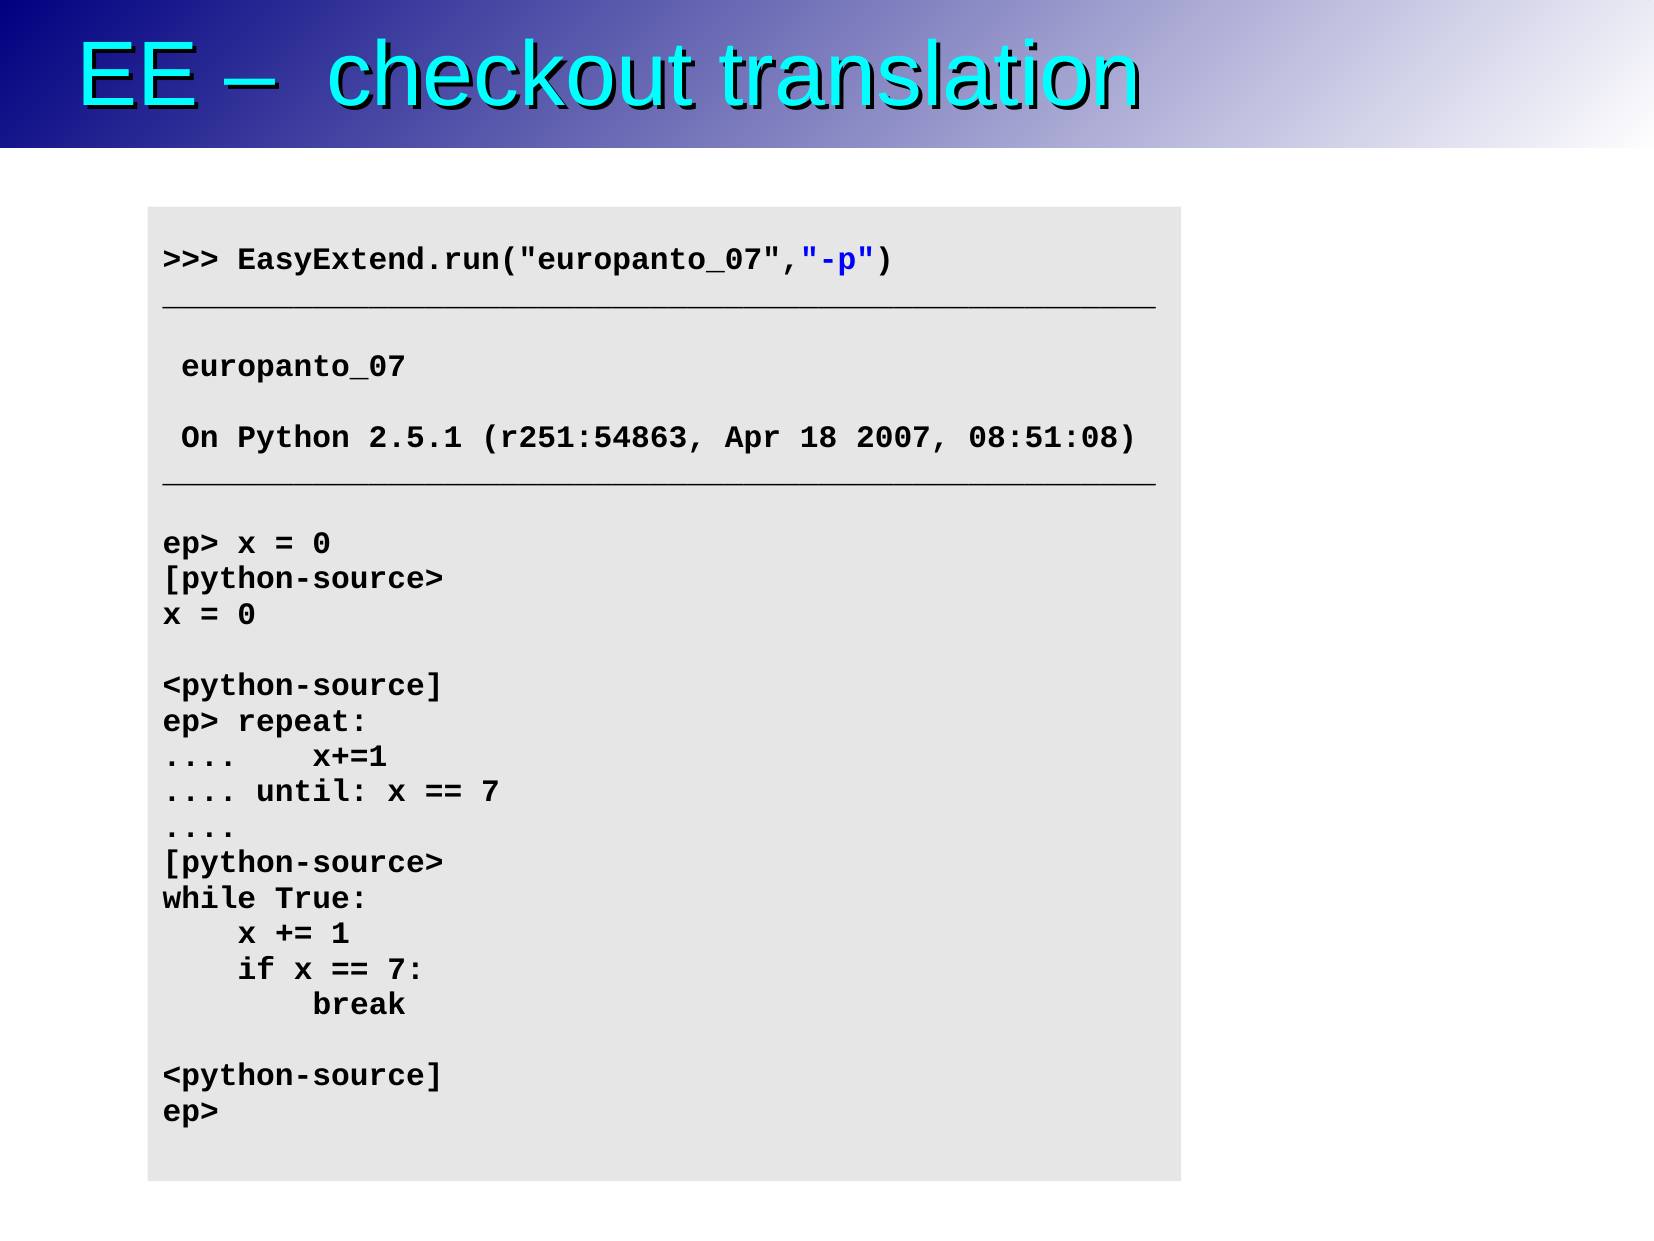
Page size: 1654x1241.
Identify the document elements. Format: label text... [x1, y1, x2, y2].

text_box [147, 206, 1182, 1182]
text_box >>> EasyExtend.run("europanto_07","-p") _____________________________________________________ europanto_07 On Python 2.5.1 (r251:54863, Apr 18 2007, 08:51:08) _____________________________________________________ ep> x = 0 [python-source> x = 0 <python-source] ep> repeat: .... x+=1 .... until: x == 7 .... [python-source> while True: x += 1 if x == 7: break <python-source] ep> [147, 236, 1172, 1152]
title EE – checkout translation [0, 0, 1654, 148]
